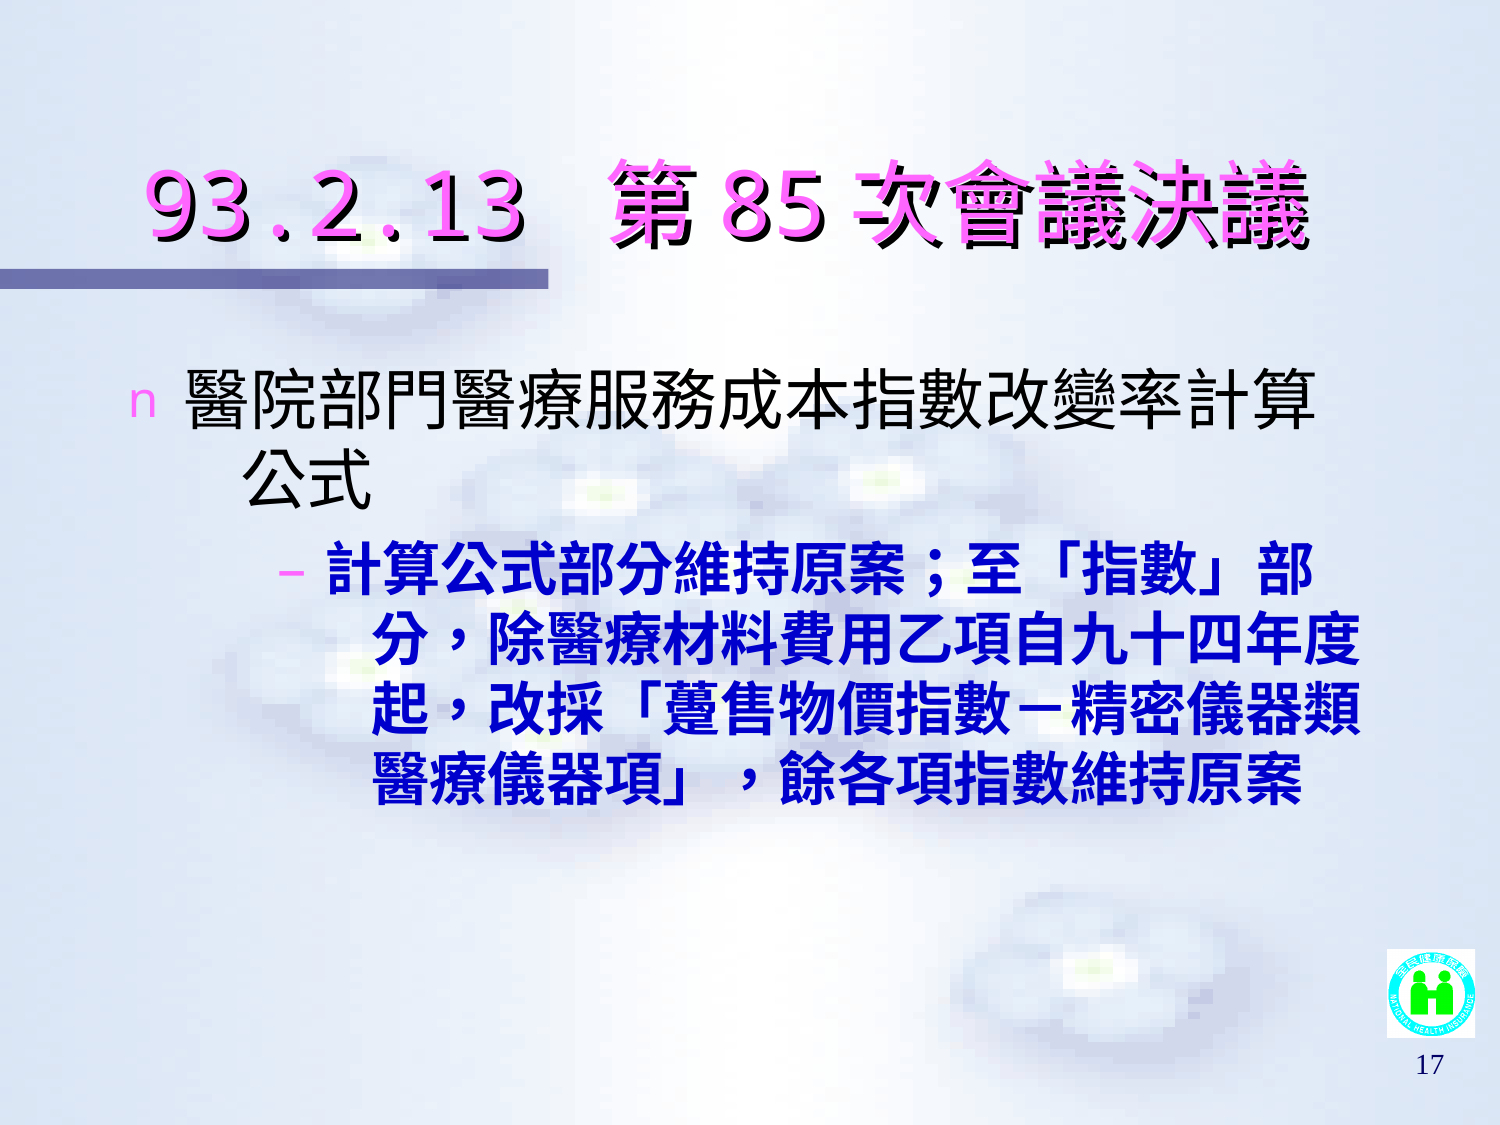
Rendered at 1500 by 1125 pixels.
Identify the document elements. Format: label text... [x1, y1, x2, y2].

list 醫院部門醫療服務成本指數改變率計算公式 計算公式部分維持原案；至「指數」部分，除醫療材料費用乙項自九十四年度起，改採「躉售物價指數－精密儀器類醫療儀器項」，餘各項指數維持原案 [112, 350, 1388, 1026]
title 93.2.13 第85次會議決議 [87, 75, 1363, 263]
text_box [1400, 1037, 1476, 1125]
